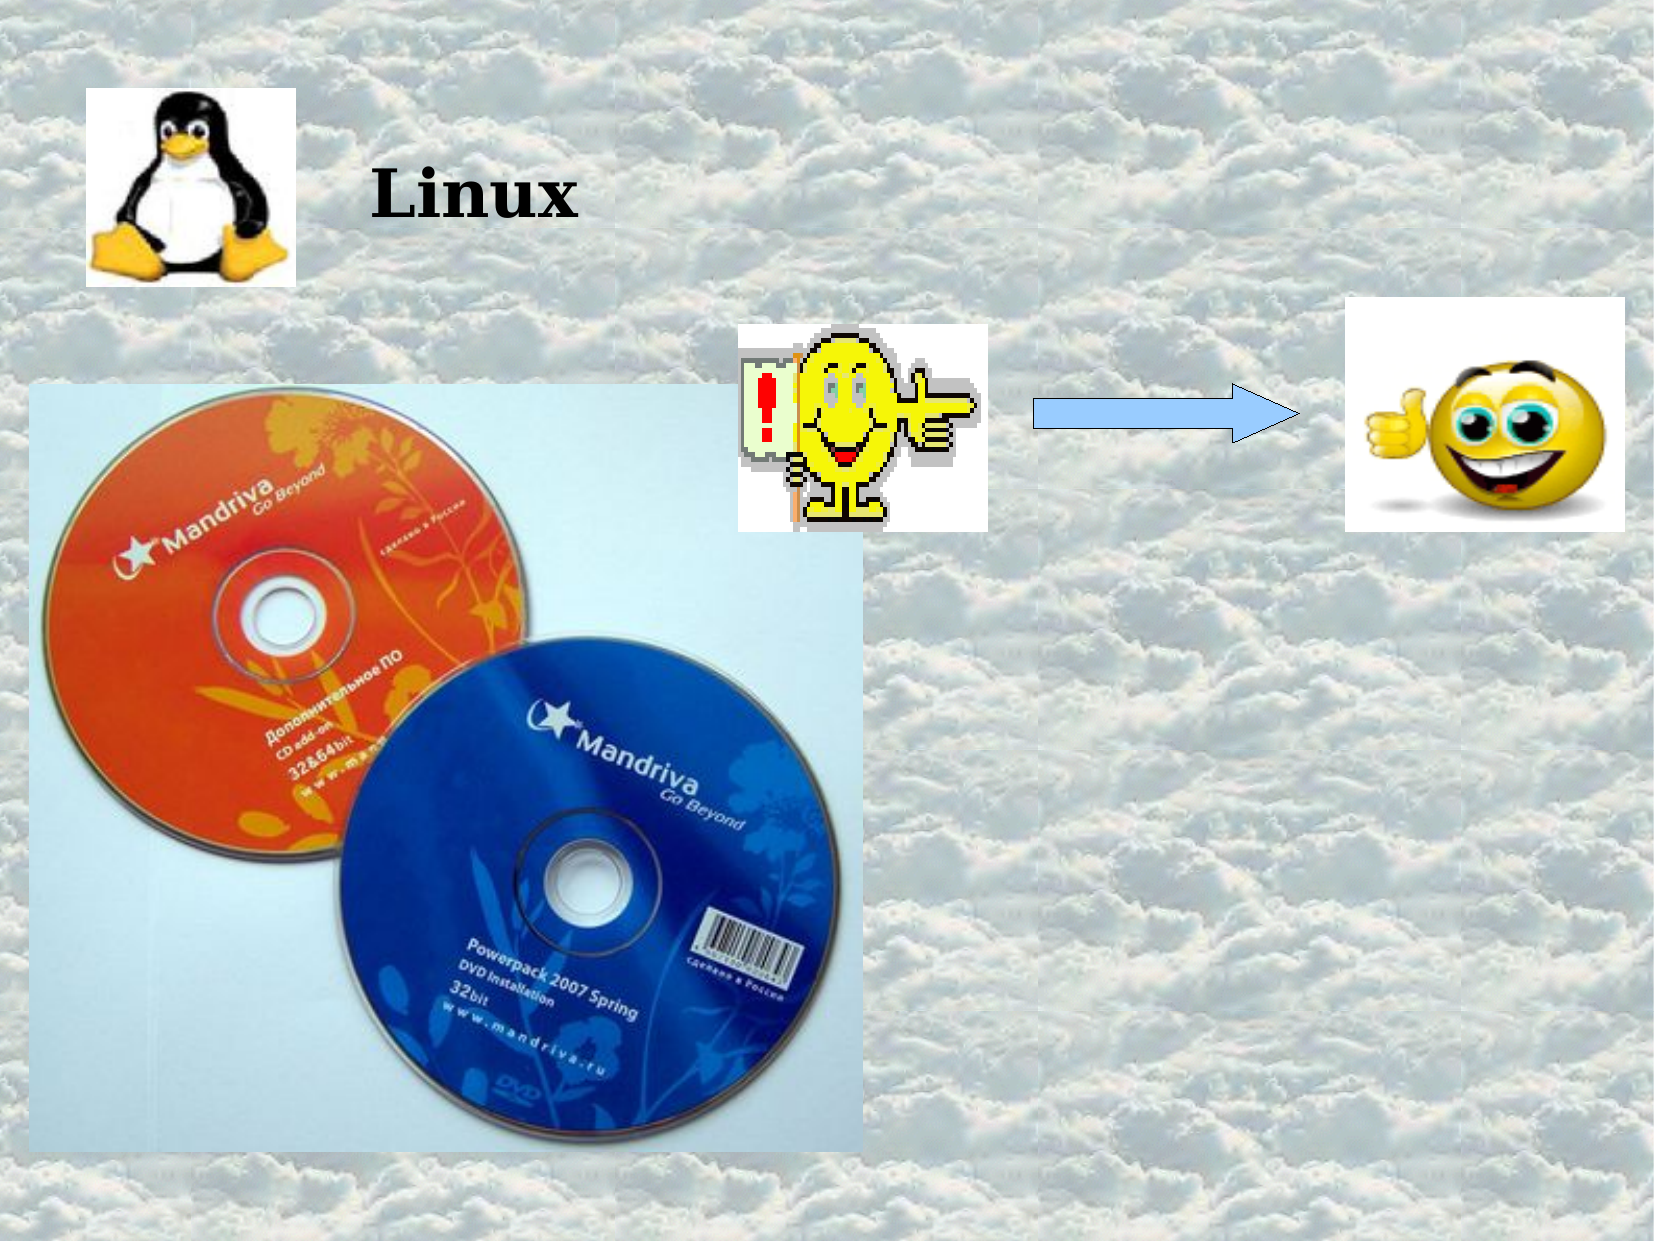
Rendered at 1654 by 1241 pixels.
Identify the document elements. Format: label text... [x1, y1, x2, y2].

text_box [1033, 383, 1300, 443]
picture [0, 0, 1654, 1241]
text_box Linux [354, 147, 709, 242]
